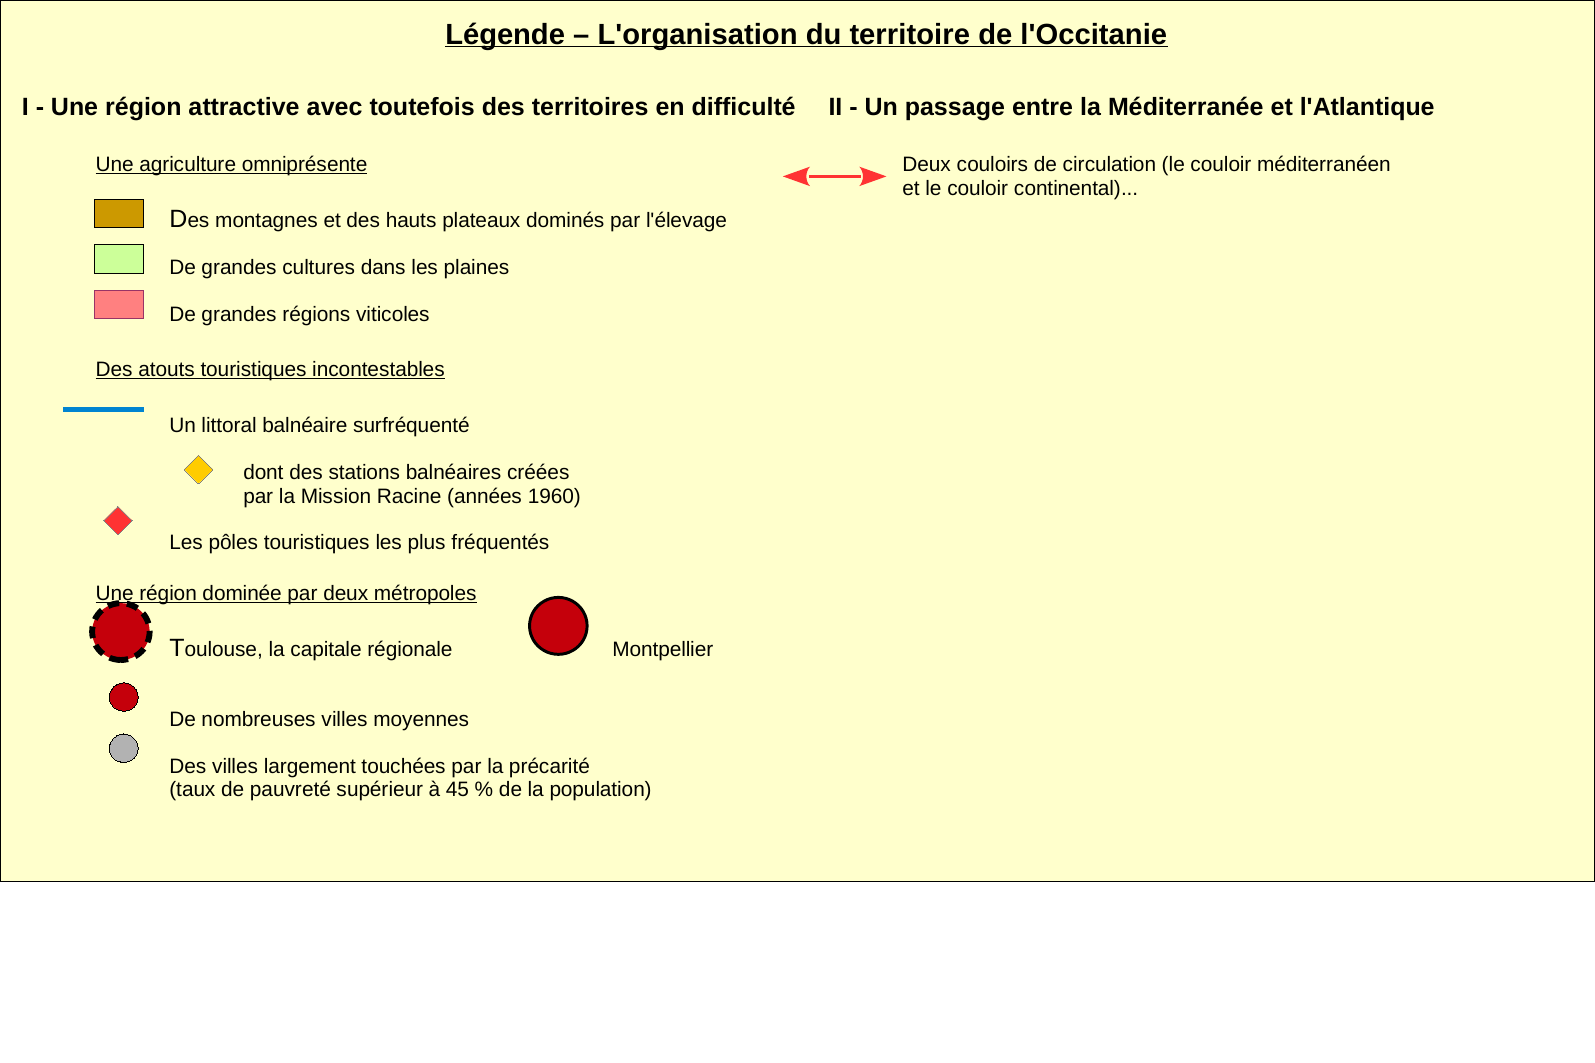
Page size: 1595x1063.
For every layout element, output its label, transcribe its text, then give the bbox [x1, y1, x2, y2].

text_box [94, 290, 144, 319]
text_box [0, 0, 1595, 882]
text_box II - Un passage entre la Méditerranée et l'Atlantique Deux couloirs de circulation (le couloir méditerranéen et le couloir continental)... [843, 85, 1555, 564]
text_box [94, 244, 144, 274]
text_box [184, 455, 213, 484]
text_box Légende – L'organisation du territoire de l'Occitanie [430, 10, 1212, 59]
text_box [109, 682, 139, 712]
text_box I - Une région attractive avec toutefois des territoires en difficulté Une agriculture omniprésente Des montagnes et des hauts plateaux dominés par l'élevage De grandes cultures dans les plaines De grandes régions viticoles Des atouts touristiques incontestables Un littoral balnéaire surfréquenté dont des stations balnéaires créées par la Mission Racine (années 1960) Les pôles touristiques les plus fréquentés Une région dominée par deux métropoles Toulouse, la capitale régionale Montpellier De nombreuses villes moyennes Des villes largement touchées par la précarité (taux de pauvreté supérieur à 45 % de la population) [7, 85, 843, 910]
text_box [529, 597, 588, 655]
text_box [103, 506, 133, 535]
text_box [109, 733, 139, 763]
text_box [94, 199, 144, 228]
text_box [92, 603, 150, 661]
